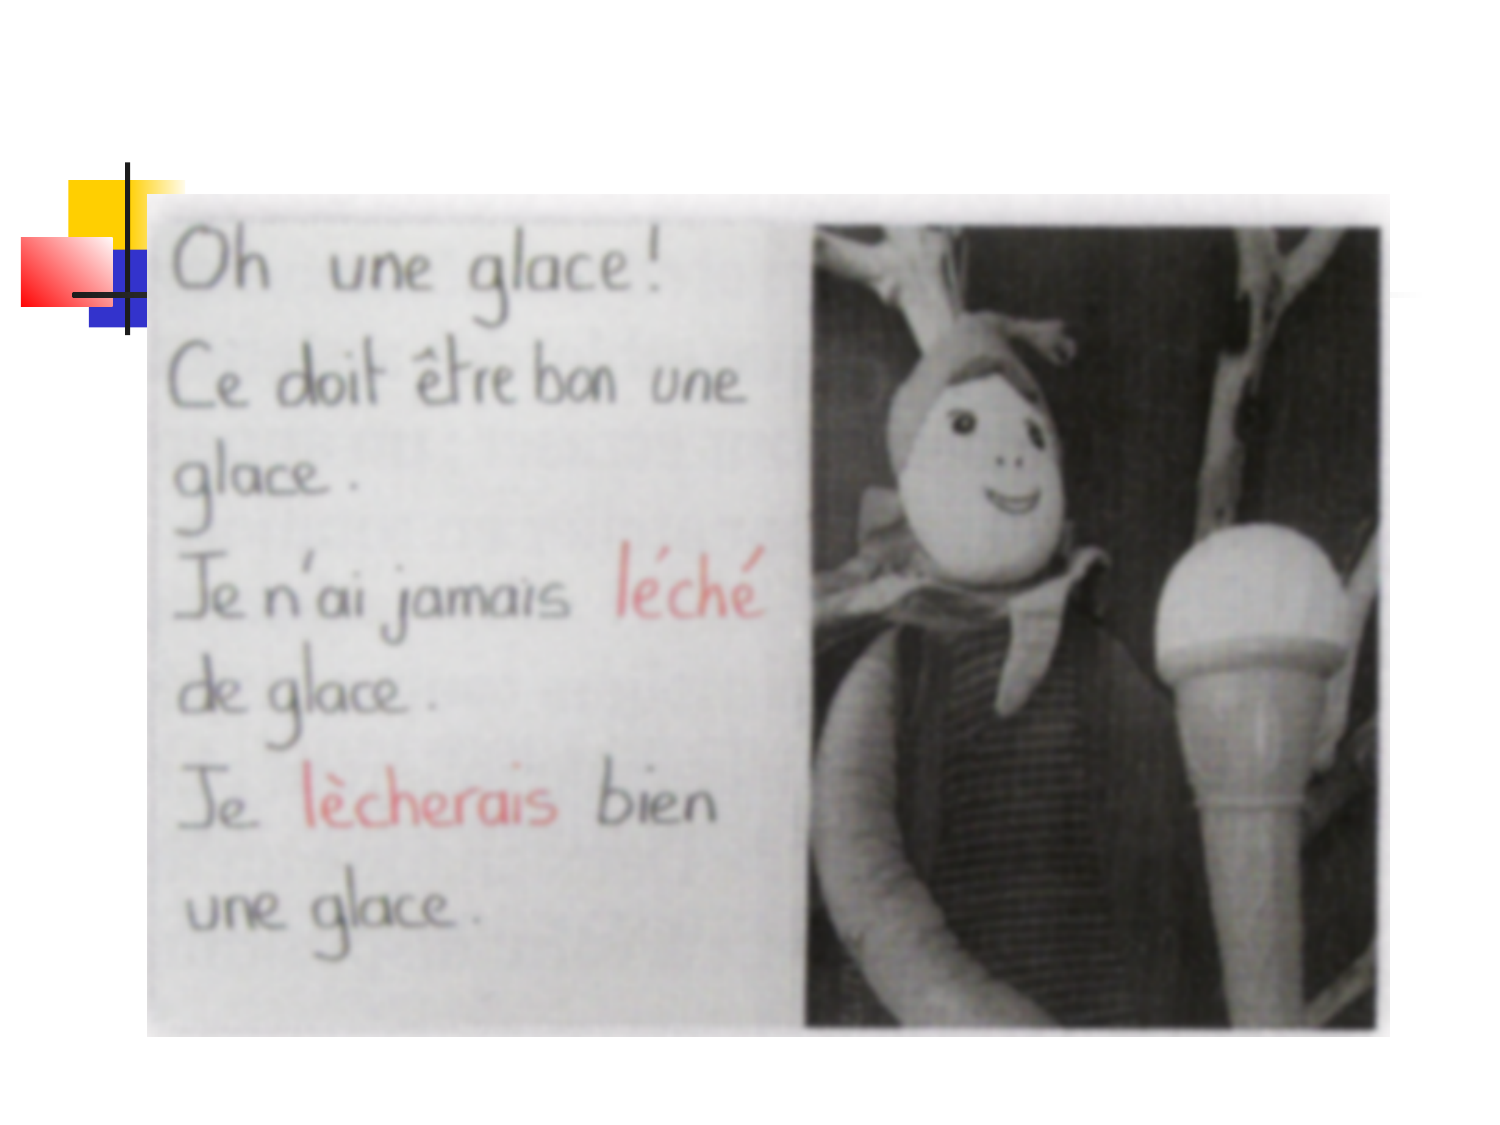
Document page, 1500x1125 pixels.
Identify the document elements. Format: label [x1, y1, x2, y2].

picture [147, 194, 1390, 1037]
